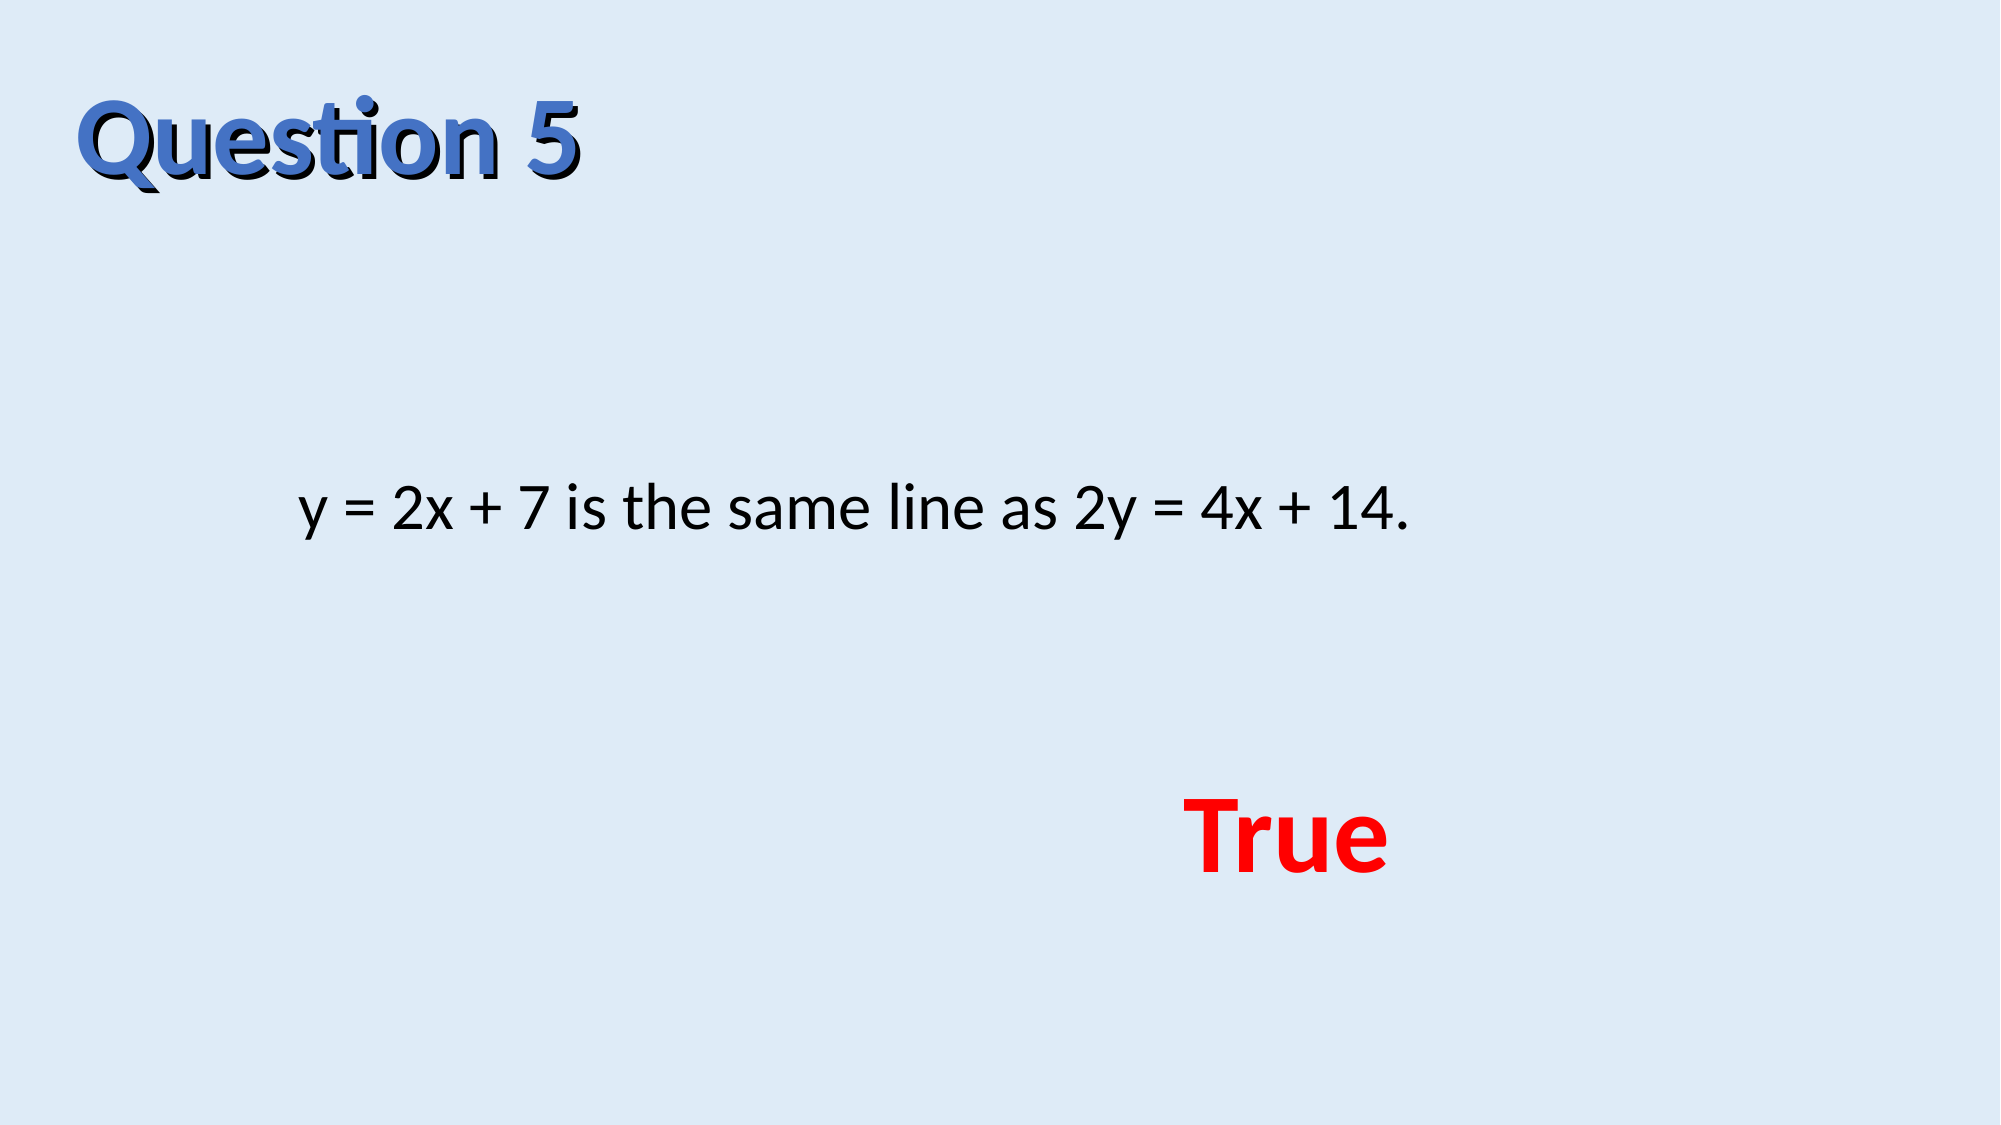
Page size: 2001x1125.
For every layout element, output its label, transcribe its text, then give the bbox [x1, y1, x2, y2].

text_box True [1169, 752, 1406, 902]
text_box y = 2x + 7 is the same line as 2y = 4x + 14. [283, 455, 1441, 551]
text_box Question 5 [60, 55, 597, 205]
